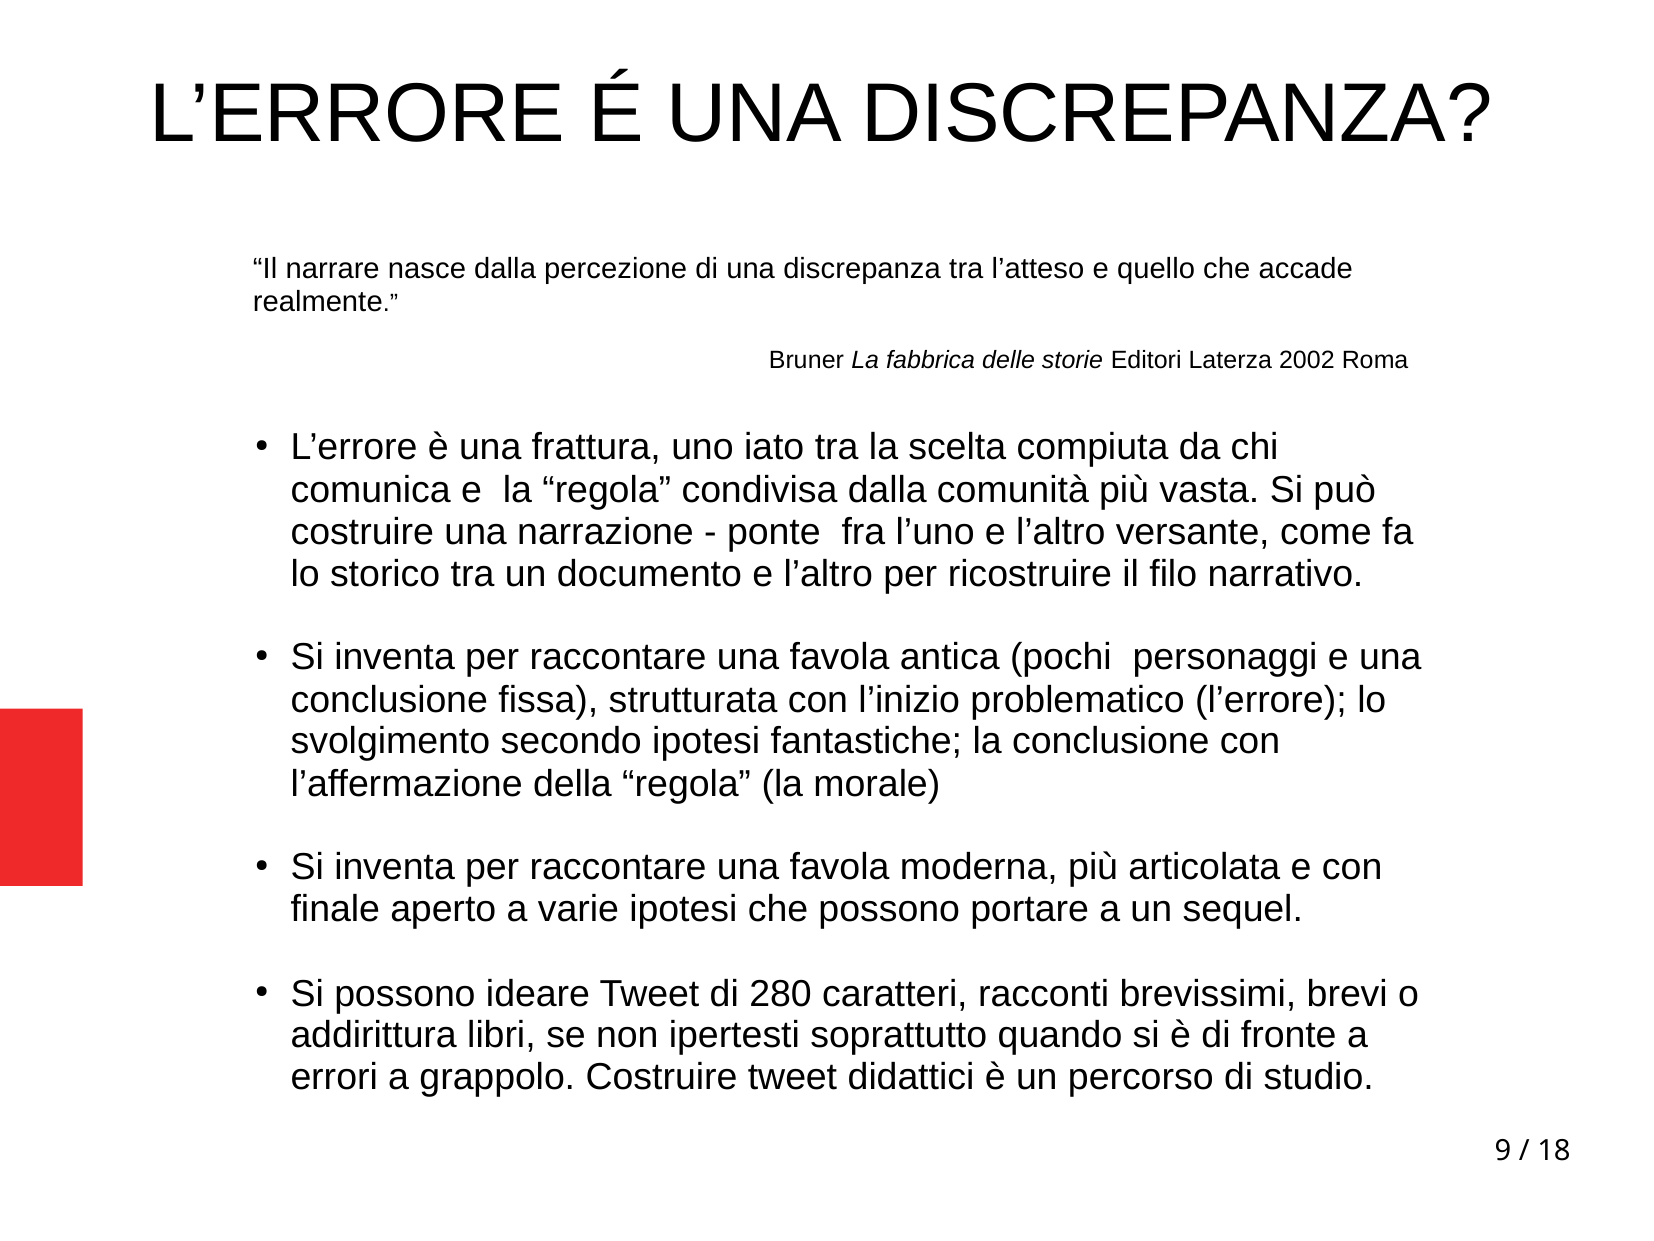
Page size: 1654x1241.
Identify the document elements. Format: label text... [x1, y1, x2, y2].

text_box “Il narrare nasce dalla percezione di una discrepanza tra l’atteso e quello che accade realmente.” Bruner La fabbrica delle storie Editori Laterza 2002 Roma [238, 244, 1432, 381]
text_box L’errore è una frattura, uno iato tra la scelta compiuta da chi comunica e la “regola” condivisa dalla comunità più vasta. Si può costruire una narrazione - ponte fra l’uno e l’altro versante, come fa lo storico tra un documento e l’altro per ricostruire il filo narrativo. Si inventa per raccontare una favola antica (pochi personaggi e una conclusione fissa), strutturata con l’inizio problematico (l’errore); lo svolgimento secondo ipotesi fantastiche; la conclusione con l’affermazione della “regola” (la morale) Si inventa per raccontare una favola moderna, più articolata e con finale aperto a varie ipotesi che possono portare a un sequel. Si possono ideare Tweet di 280 caratteri, racconti brevissimi, brevi o addirittura libri, se non ipertesti soprattutto quando si è di fronte a errori a grappolo. Costruire tweet didattici è un percorso di studio. [240, 418, 1449, 1106]
text_box L’ERRORE É UNA DISCREPANZA? [35, 59, 1630, 199]
